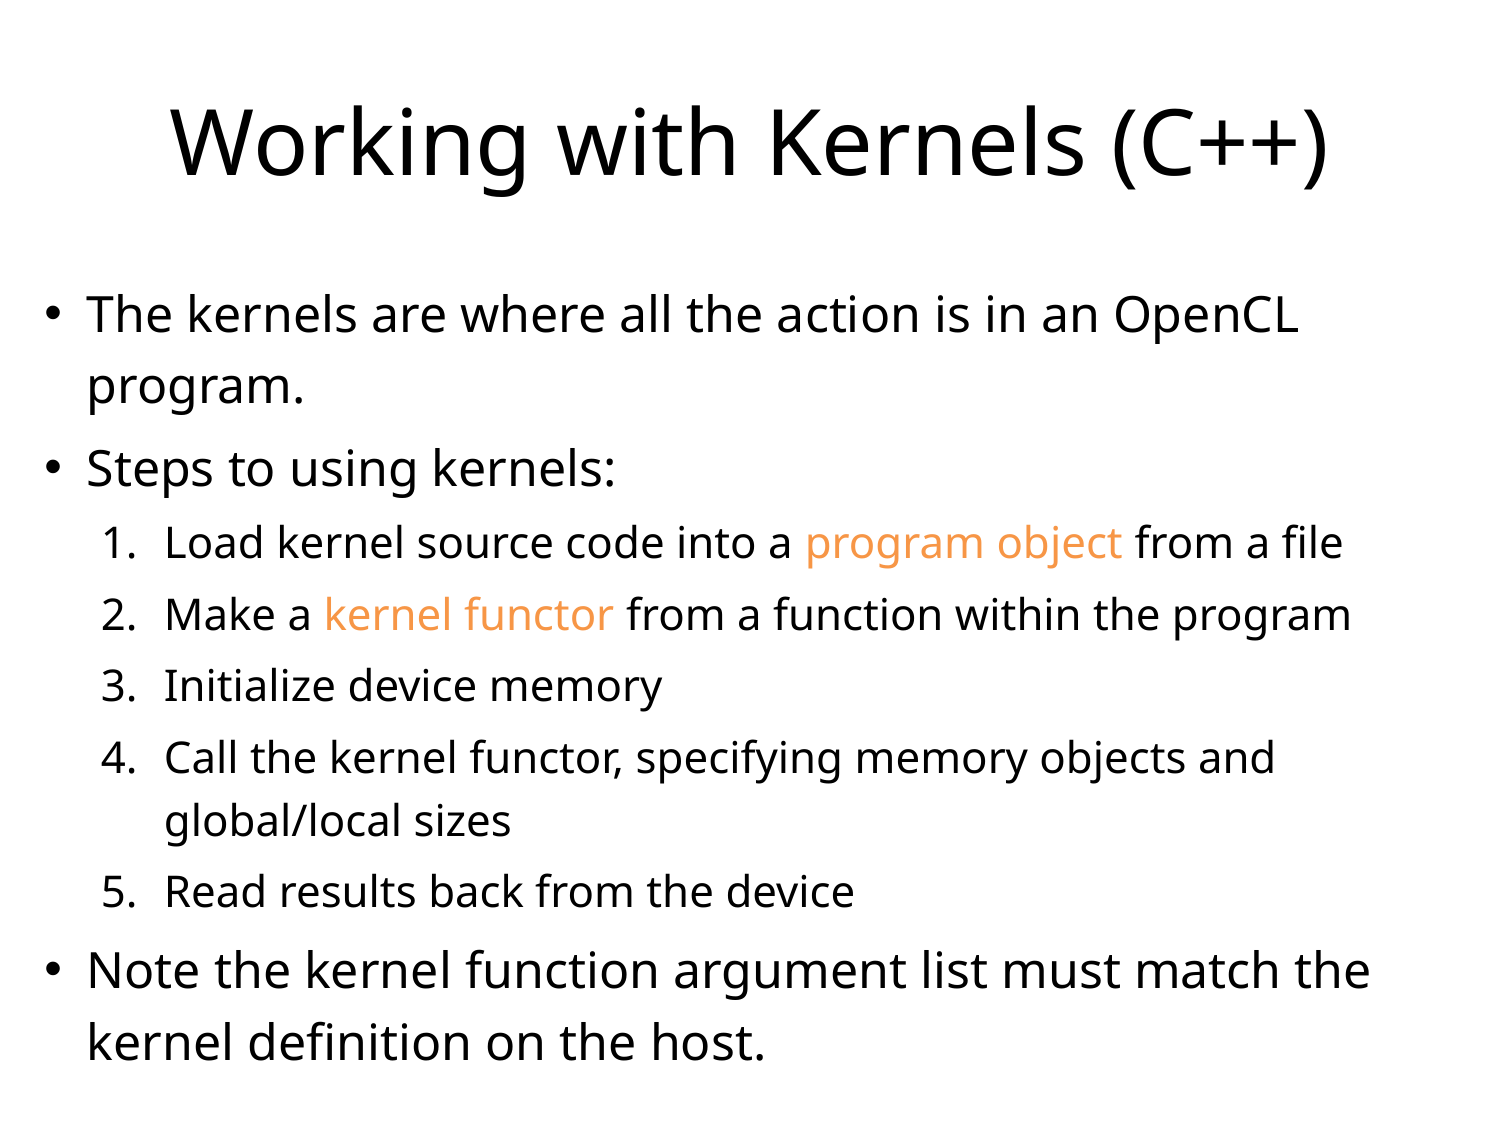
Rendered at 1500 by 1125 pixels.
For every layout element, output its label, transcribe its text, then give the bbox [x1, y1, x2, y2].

list The kernels are where all the action is in an OpenCL program. Steps to using kernels: Load kernel source code into a program object from a file Make a kernel functor from a function within the program Initialize device memory Call the kernel functor, specifying memory objects and global/local sizes Read results back from the device Note the kernel function argument list must match the kernel definition on the host. [29, 262, 1471, 1083]
title Working with Kernels (C++) [75, 45, 1425, 233]
